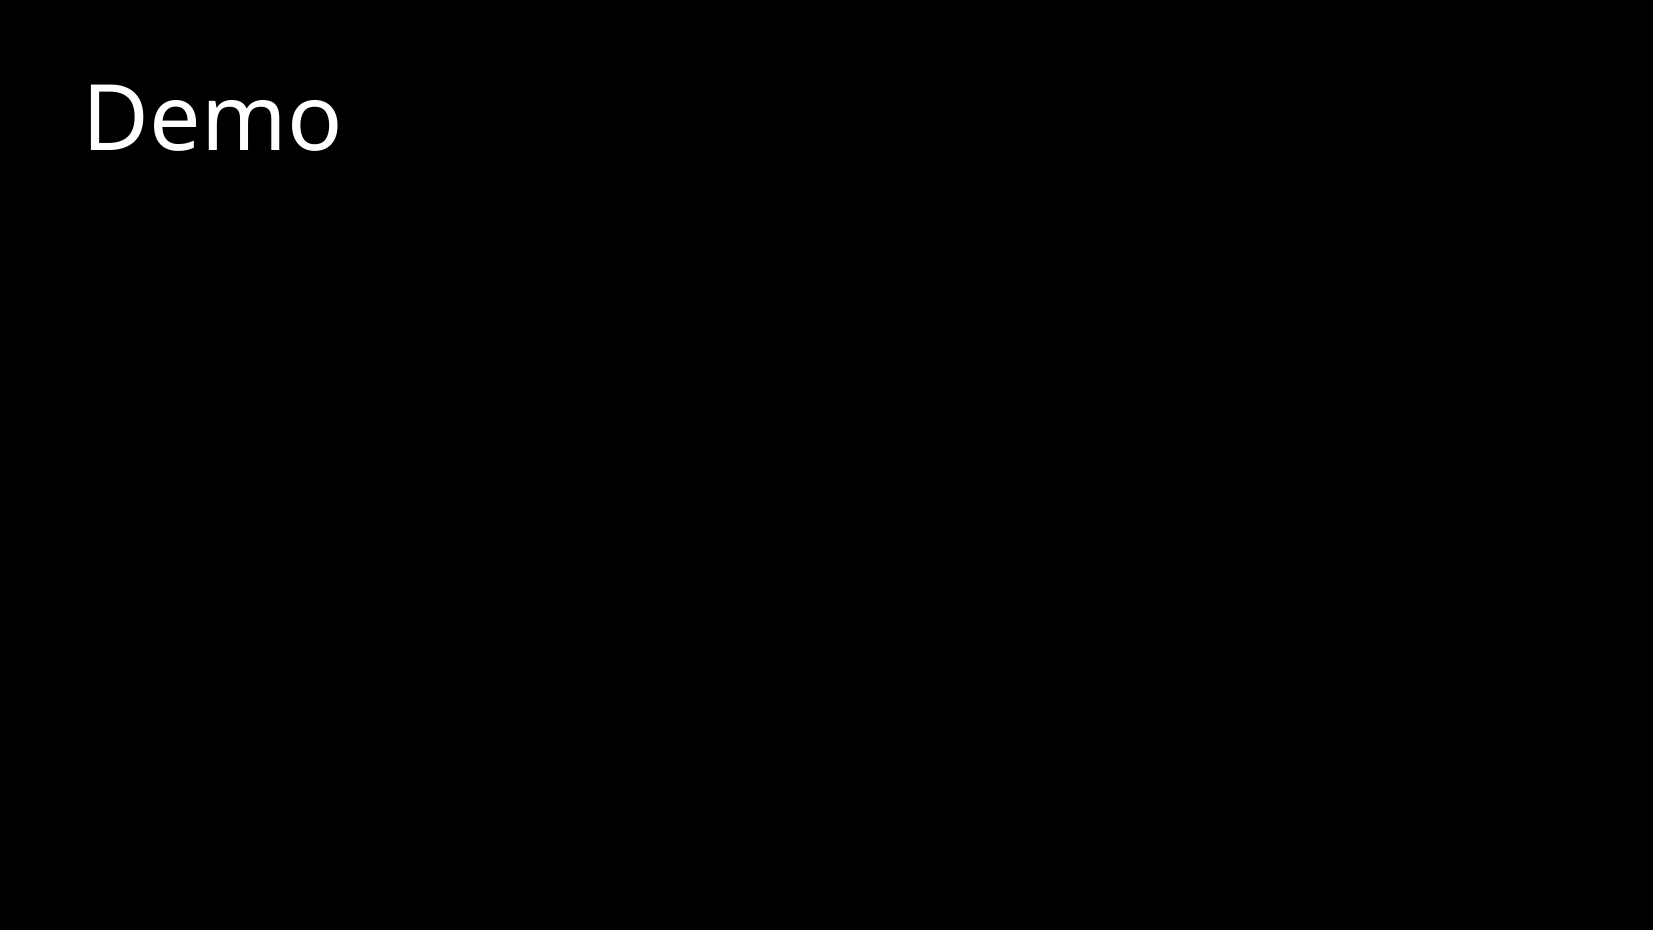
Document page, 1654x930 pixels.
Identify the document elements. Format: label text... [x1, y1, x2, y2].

title Demo [82, 37, 1571, 193]
